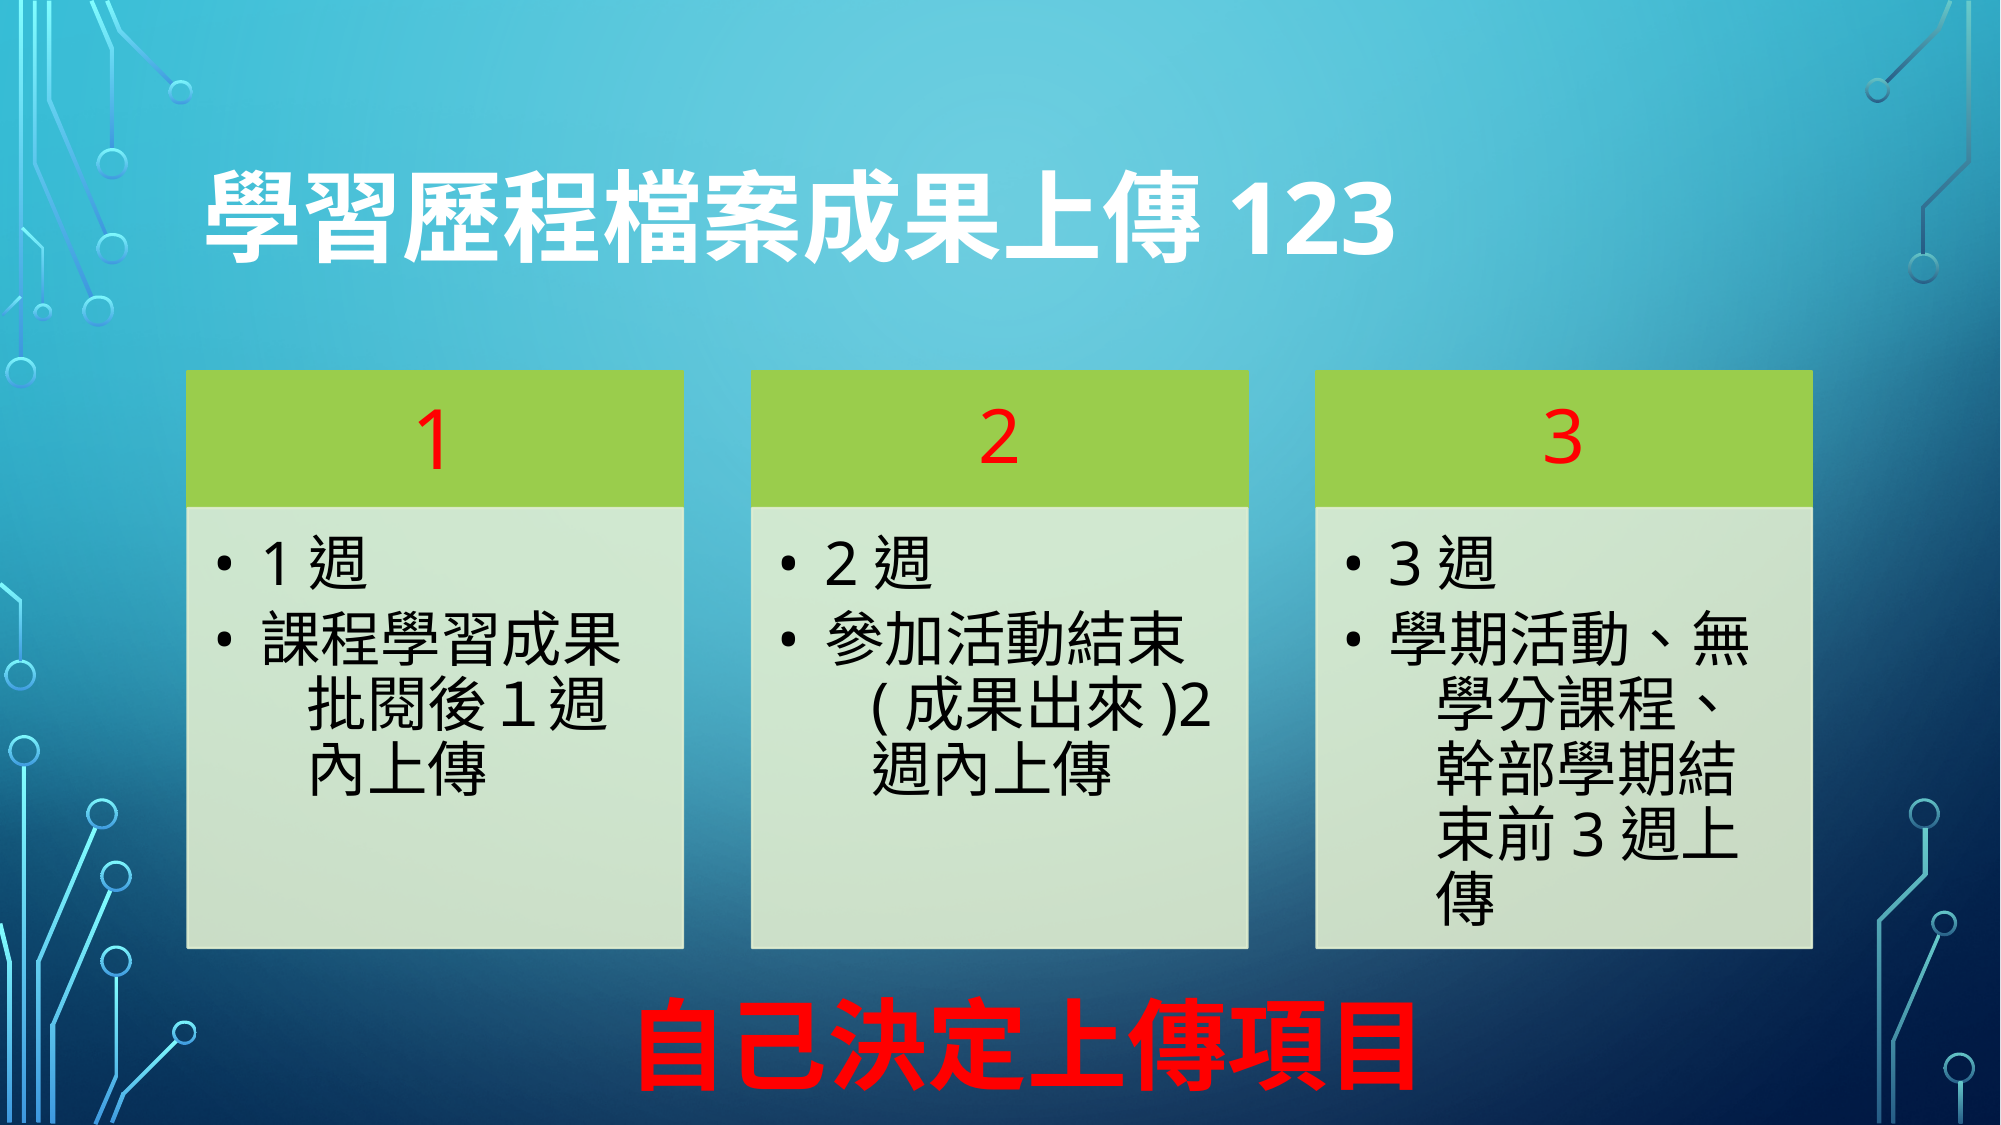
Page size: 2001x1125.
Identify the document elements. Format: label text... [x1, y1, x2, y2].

text_box 1 [187, 371, 683, 508]
text_box 2週 參加活動結束(成果出來)2週內上傳 [752, 508, 1248, 948]
text_box 自己決定上傳項目 [612, 975, 1448, 1112]
text_box 3 [1316, 371, 1812, 508]
text_box 3週 學期活動、無學分課程、幹部學期結束前3週上傳 [1316, 508, 1812, 948]
text_box 1週 課程學習成果批閱後１週內上傳 [187, 508, 683, 948]
text_box 2 [752, 371, 1248, 508]
title 學習歷程檔案成果上傳123 [187, 101, 1813, 344]
